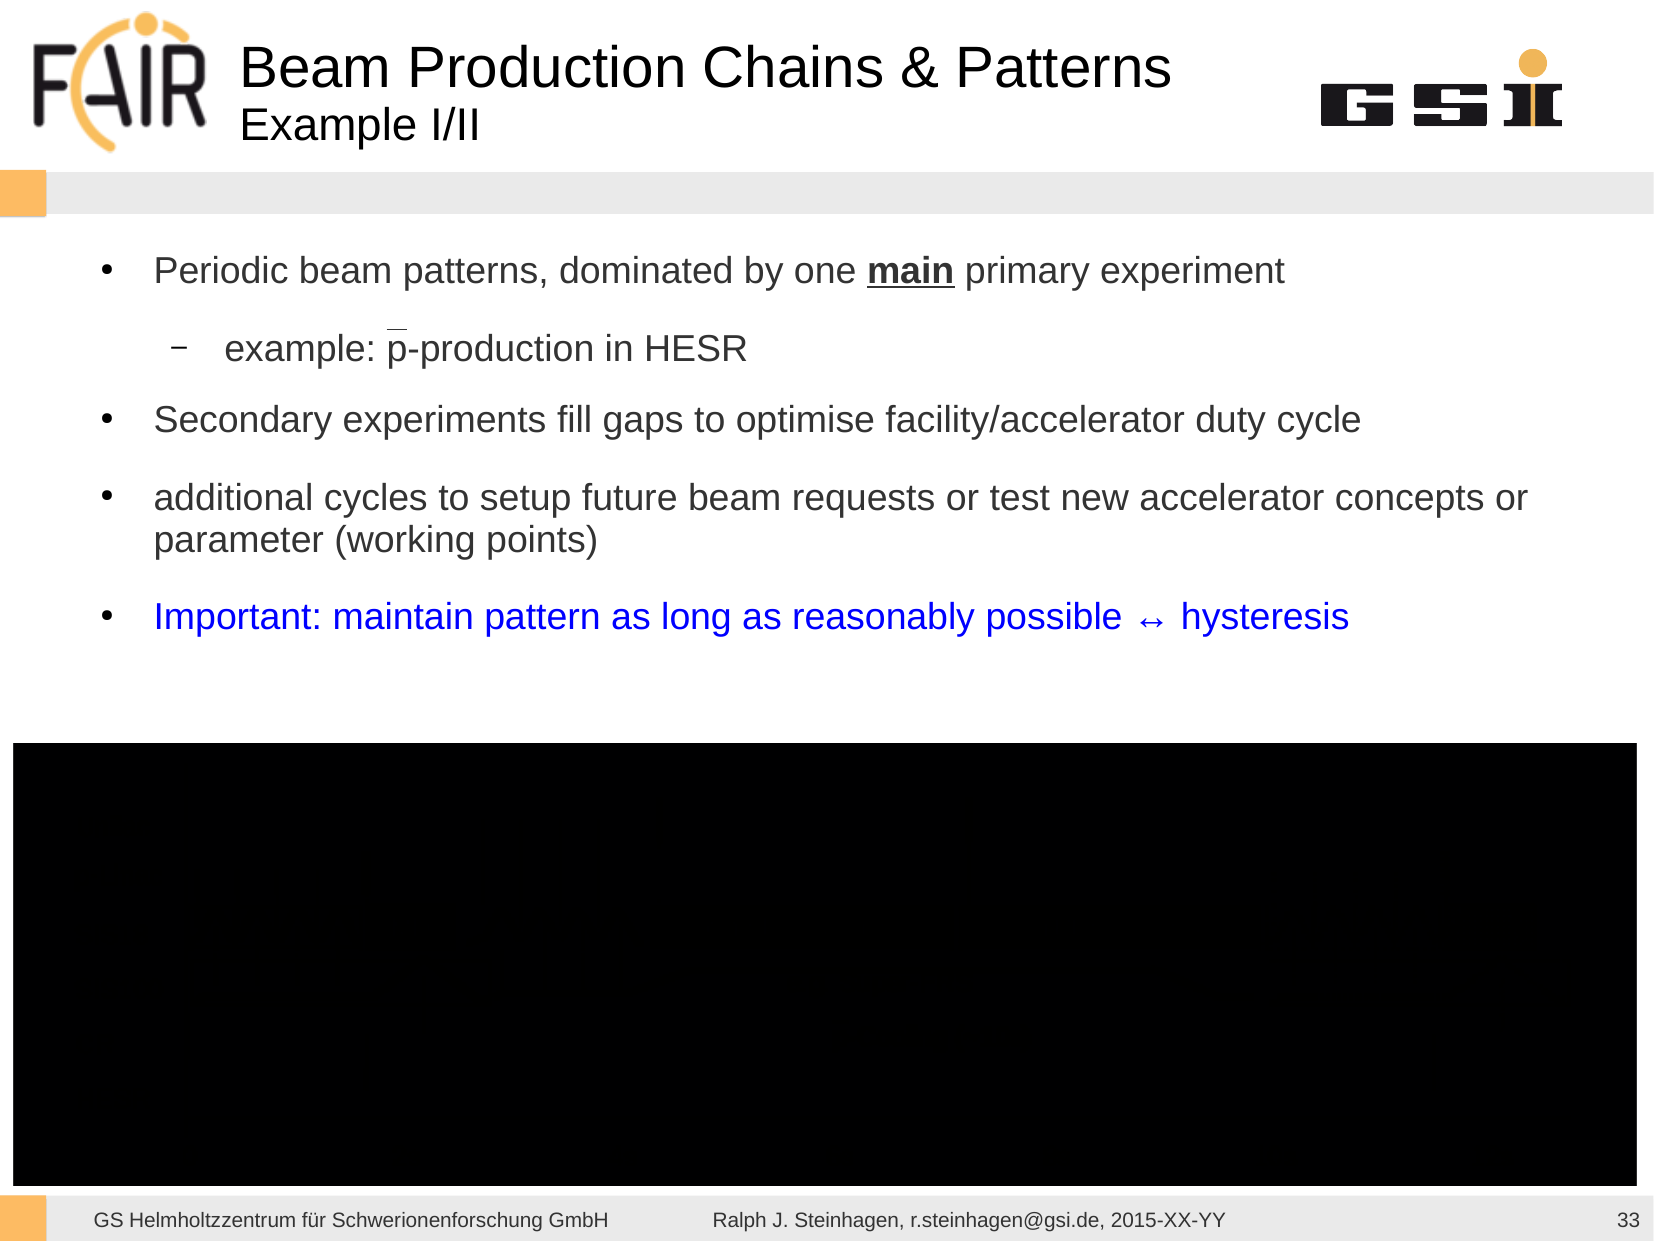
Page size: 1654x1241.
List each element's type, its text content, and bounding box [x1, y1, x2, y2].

list Periodic beam patterns, dominated by one main primary experiment example: p-production in HESR Secondary experiments fill gaps to optimise facility/accelerator duty cycle additional cycles to setup future beam requests or test new accelerator concepts or parameter (working points) Important: maintain pattern as long as reasonably possible ↔ hysteresis [82, 249, 1571, 683]
picture [33, 10, 207, 155]
picture [1319, 46, 1564, 129]
title Beam Production Chains & Patterns Example I/II [239, 0, 1313, 193]
picture [13, 743, 1637, 1186]
